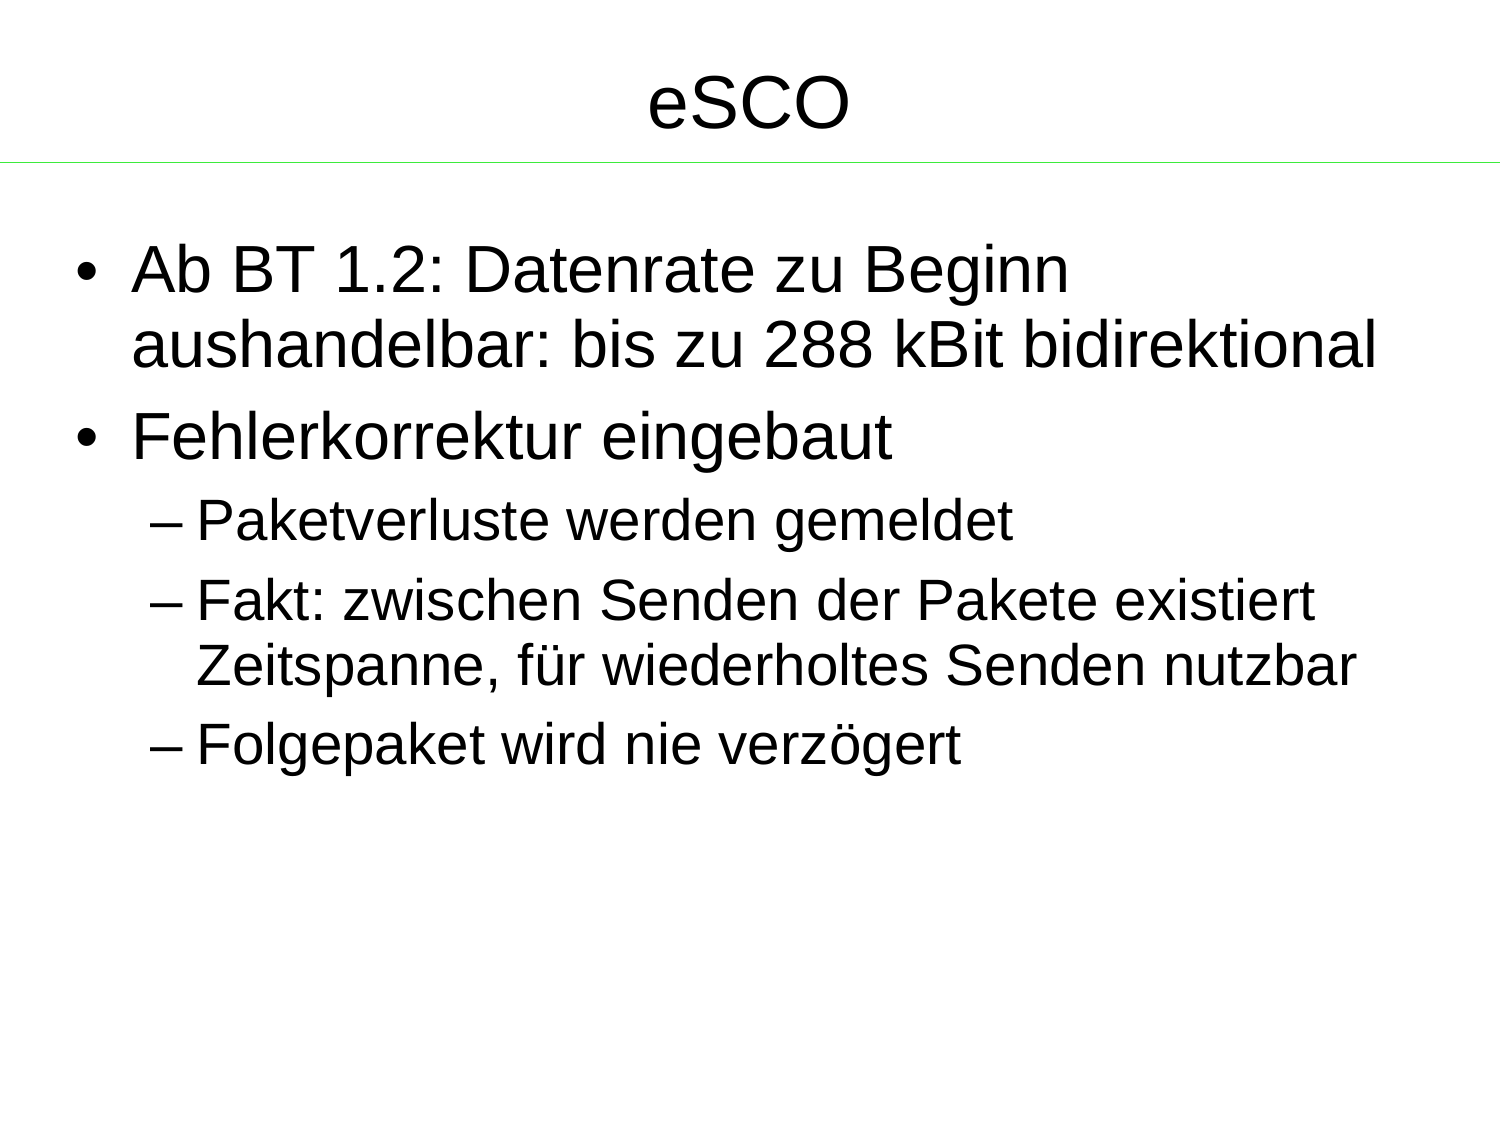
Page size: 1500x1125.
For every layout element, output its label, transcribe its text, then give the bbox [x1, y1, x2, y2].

list Ab BT 1.2: Datenrate zu Beginn aushandelbar: bis zu 288 kBit bidirektional Fehlerkorrektur eingebaut Paketverluste werden gemeldet Fakt: zwischen Senden der Pakete existiert Zeitspanne, für wiederholtes Senden nutzbar Folgepaket wird nie verzögert [75, 232, 1426, 886]
title eSCO [75, 49, 1426, 156]
